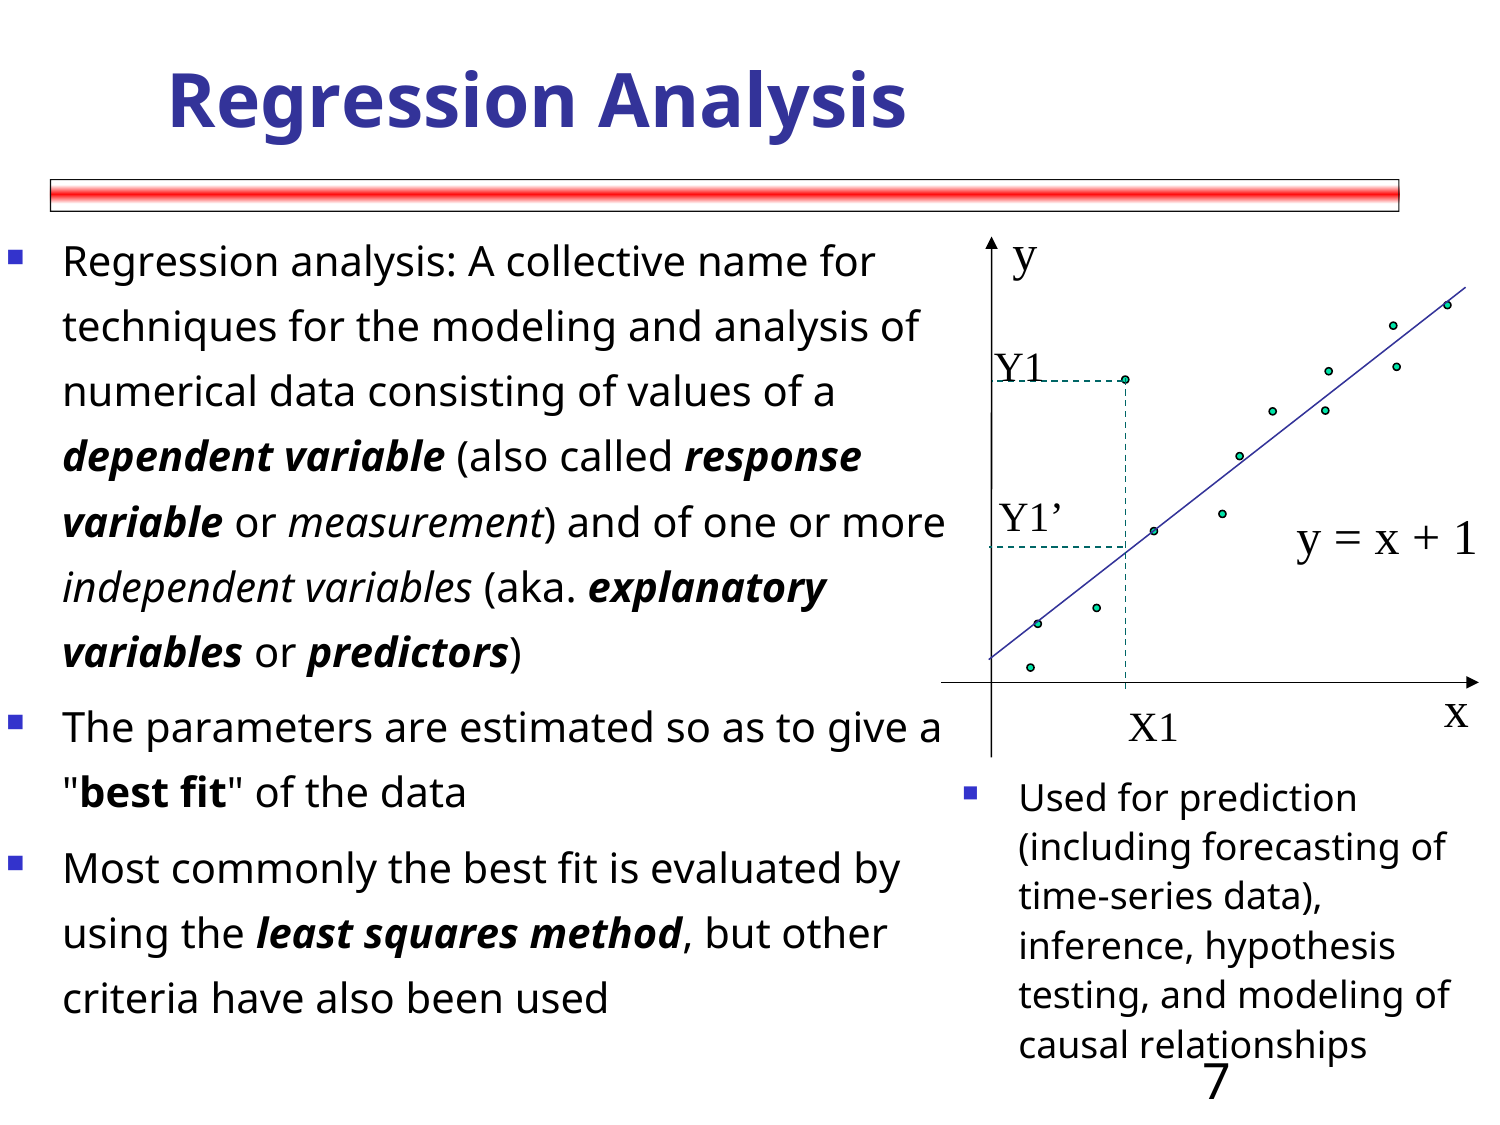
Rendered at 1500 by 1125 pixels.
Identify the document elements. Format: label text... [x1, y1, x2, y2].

text_box y = x + 1 [1281, 496, 1493, 573]
text_box Y1’ [983, 482, 1079, 548]
list Regression analysis: A collective name for techniques for the modeling and analysis of numerical data consisting of values of a dependent variable (also called response variable or measurement) and of one or more independent variables (aka. explanatory variables or predictors) The parameters are estimated so as to give a "best fit" of the data Most commonly the best fit is evaluated by using the least squares method, but other criteria have also been used [0, 212, 973, 1079]
title Regression Analysis [24, 44, 1050, 150]
text_box X1 [1113, 692, 1195, 758]
text_box Y1 [979, 332, 1060, 398]
list Used for prediction (including forecasting of time-series data), inference, hypothesis testing, and modeling of causal relationships [947, 761, 1497, 1125]
text_box y [997, 212, 1053, 289]
text_box x [1429, 669, 1484, 746]
